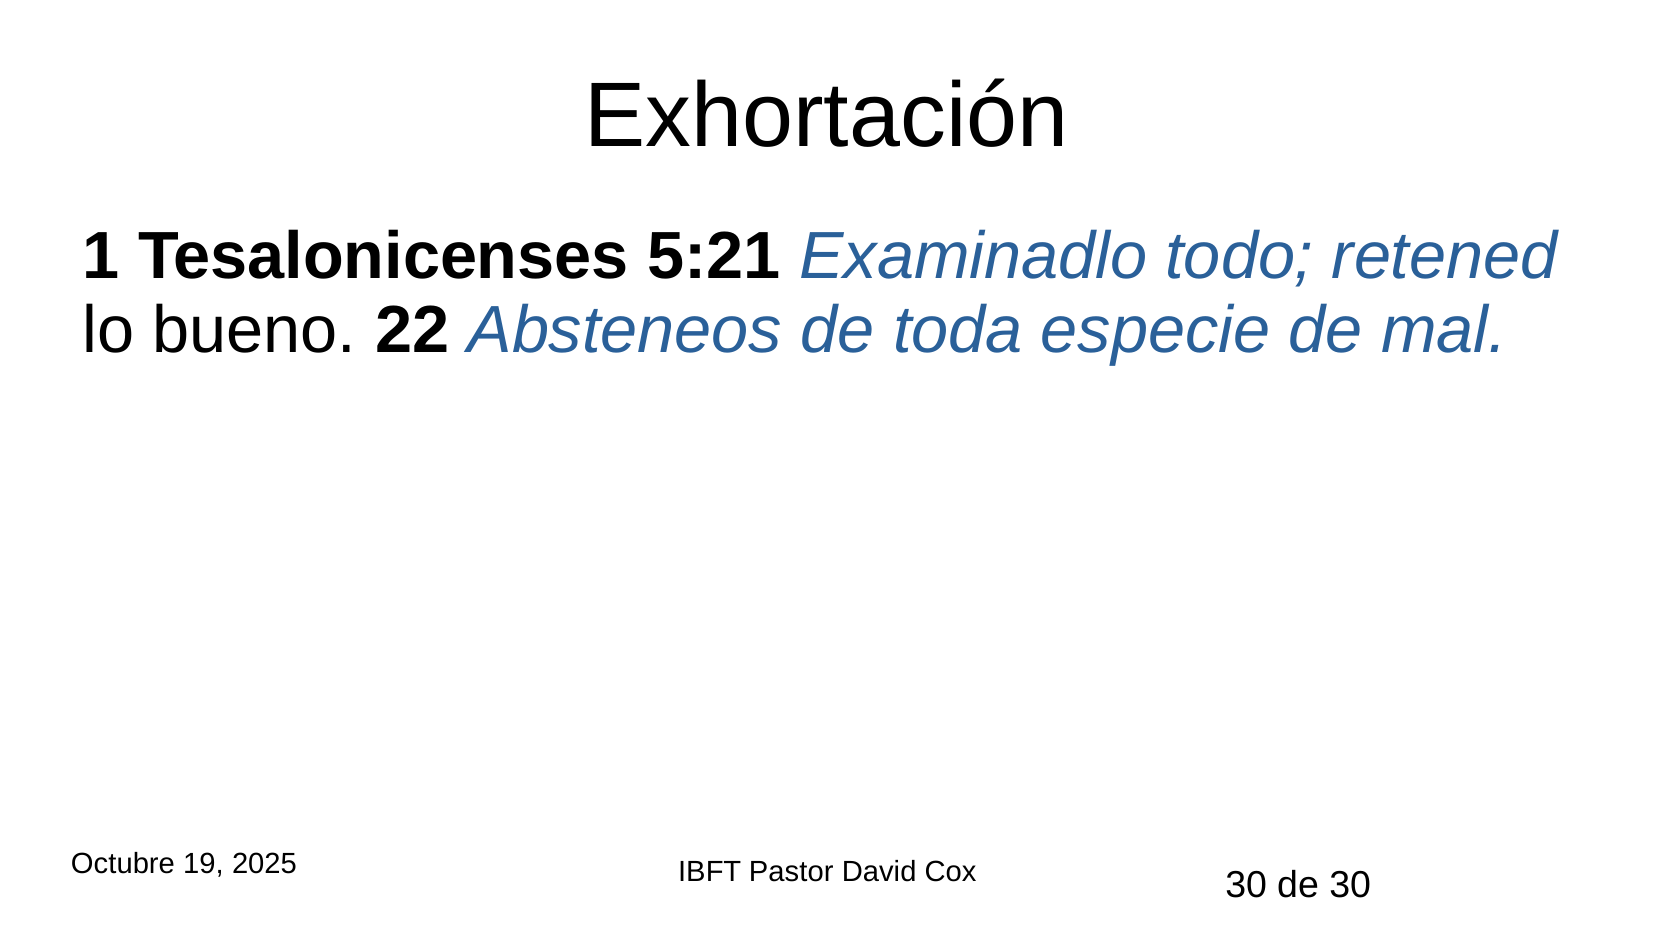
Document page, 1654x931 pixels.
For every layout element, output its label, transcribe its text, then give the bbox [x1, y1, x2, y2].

text_box <number> de 30 [1210, 856, 1418, 931]
text_box Octubre 19, 2025 [56, 806, 451, 922]
text_box IBFT Pastor David Cox [565, 847, 1090, 912]
list 1 Tesalonicenses 5:21 Examinadlo todo; retened lo bueno. 22 Absteneos de toda especie de mal. [82, 217, 1571, 758]
title Exhortación [82, 37, 1571, 193]
